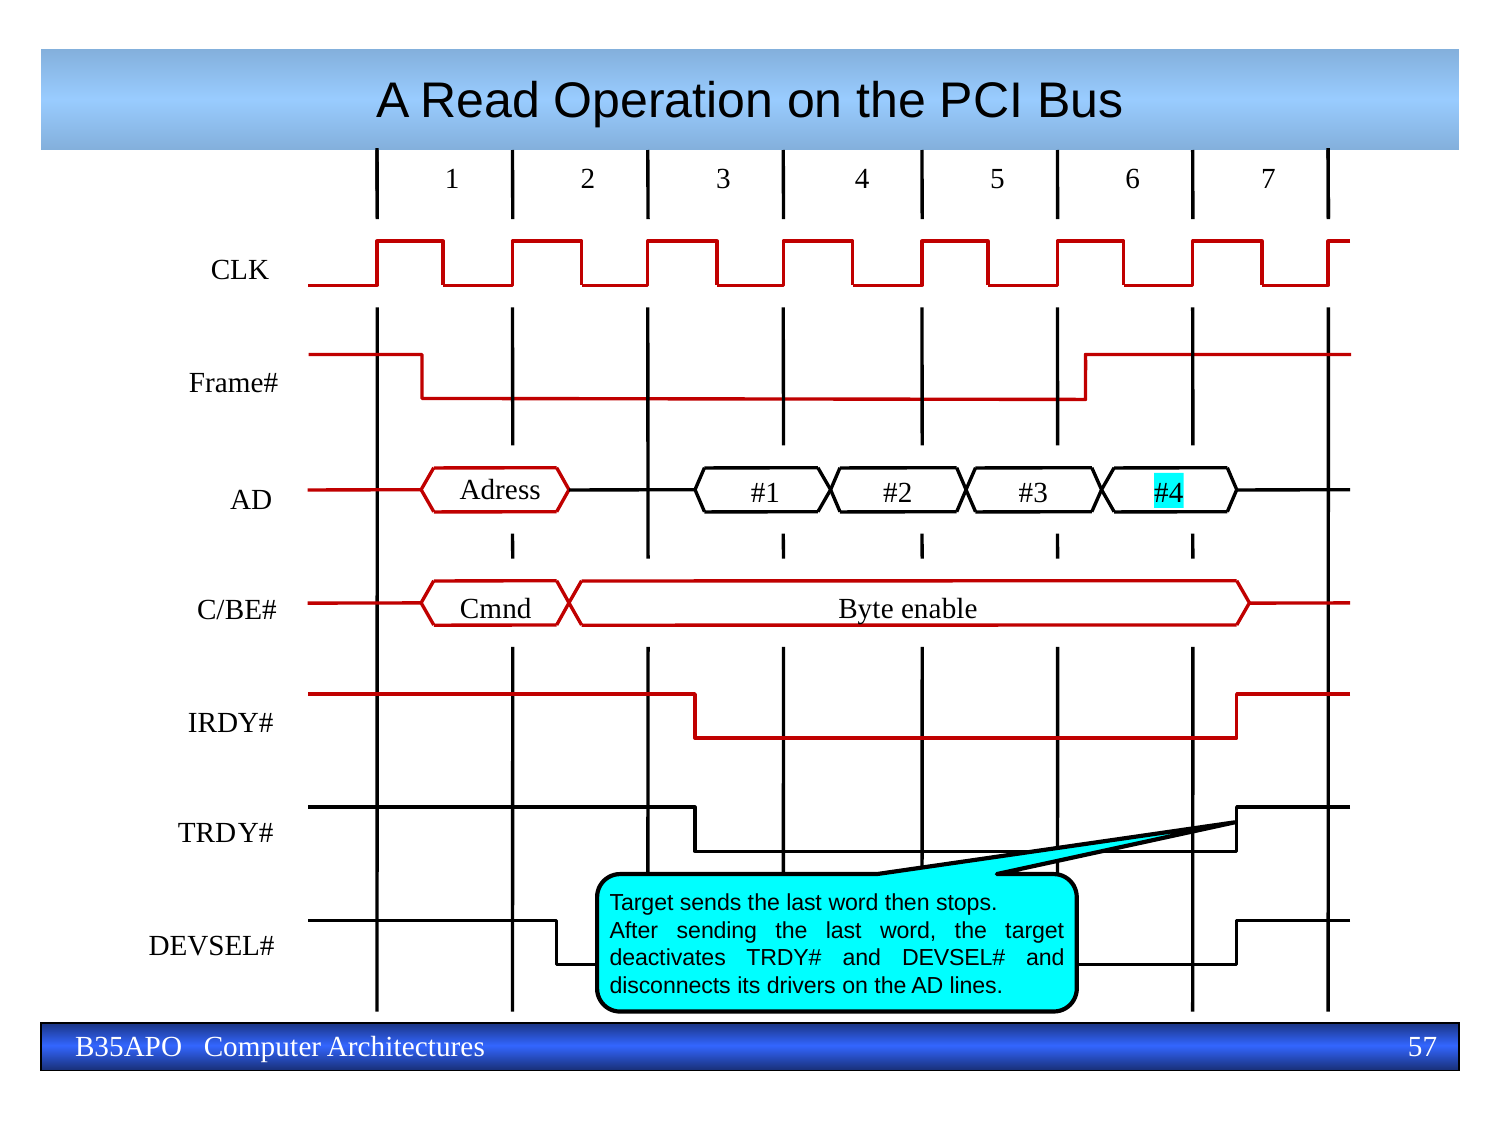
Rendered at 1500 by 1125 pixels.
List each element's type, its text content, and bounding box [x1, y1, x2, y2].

text_box Target sends the last word then stops. After sending the last word, the target deactivates TRDY# and DEVSEL# and disconnects its drivers on the AD lines. [597, 822, 1235, 1012]
text_box Byte enable [838, 589, 978, 625]
text_box DEVSEL# [148, 926, 275, 962]
text_box IRD [223, 714, 234, 731]
text_box 6 [1125, 159, 1141, 195]
text_box 4 [854, 159, 870, 195]
text_box C/BE# [197, 590, 277, 626]
text_box #3 [1018, 472, 1049, 508]
text_box #1 [750, 472, 781, 508]
text_box CLK [210, 250, 269, 286]
text_box 3 [716, 159, 731, 195]
text_box AD [237, 492, 243, 501]
text_box 2 [580, 159, 596, 195]
text_box 7 [1260, 159, 1276, 195]
text_box TRD [177, 813, 236, 849]
text_box AD [230, 480, 273, 516]
text_box Cmnd [459, 589, 532, 625]
text_box #4 [1154, 472, 1184, 508]
text_box Y# [237, 703, 274, 739]
text_box Frame# [188, 363, 279, 399]
text_box IRD [187, 703, 237, 739]
text_box Adress [459, 470, 542, 506]
text_box #2 [883, 472, 913, 508]
text_box 1 [445, 159, 460, 195]
text_box Y# [237, 813, 274, 849]
text_box 5 [990, 159, 1005, 195]
title A Read Operation on the PCI Bus [41, 49, 1459, 150]
